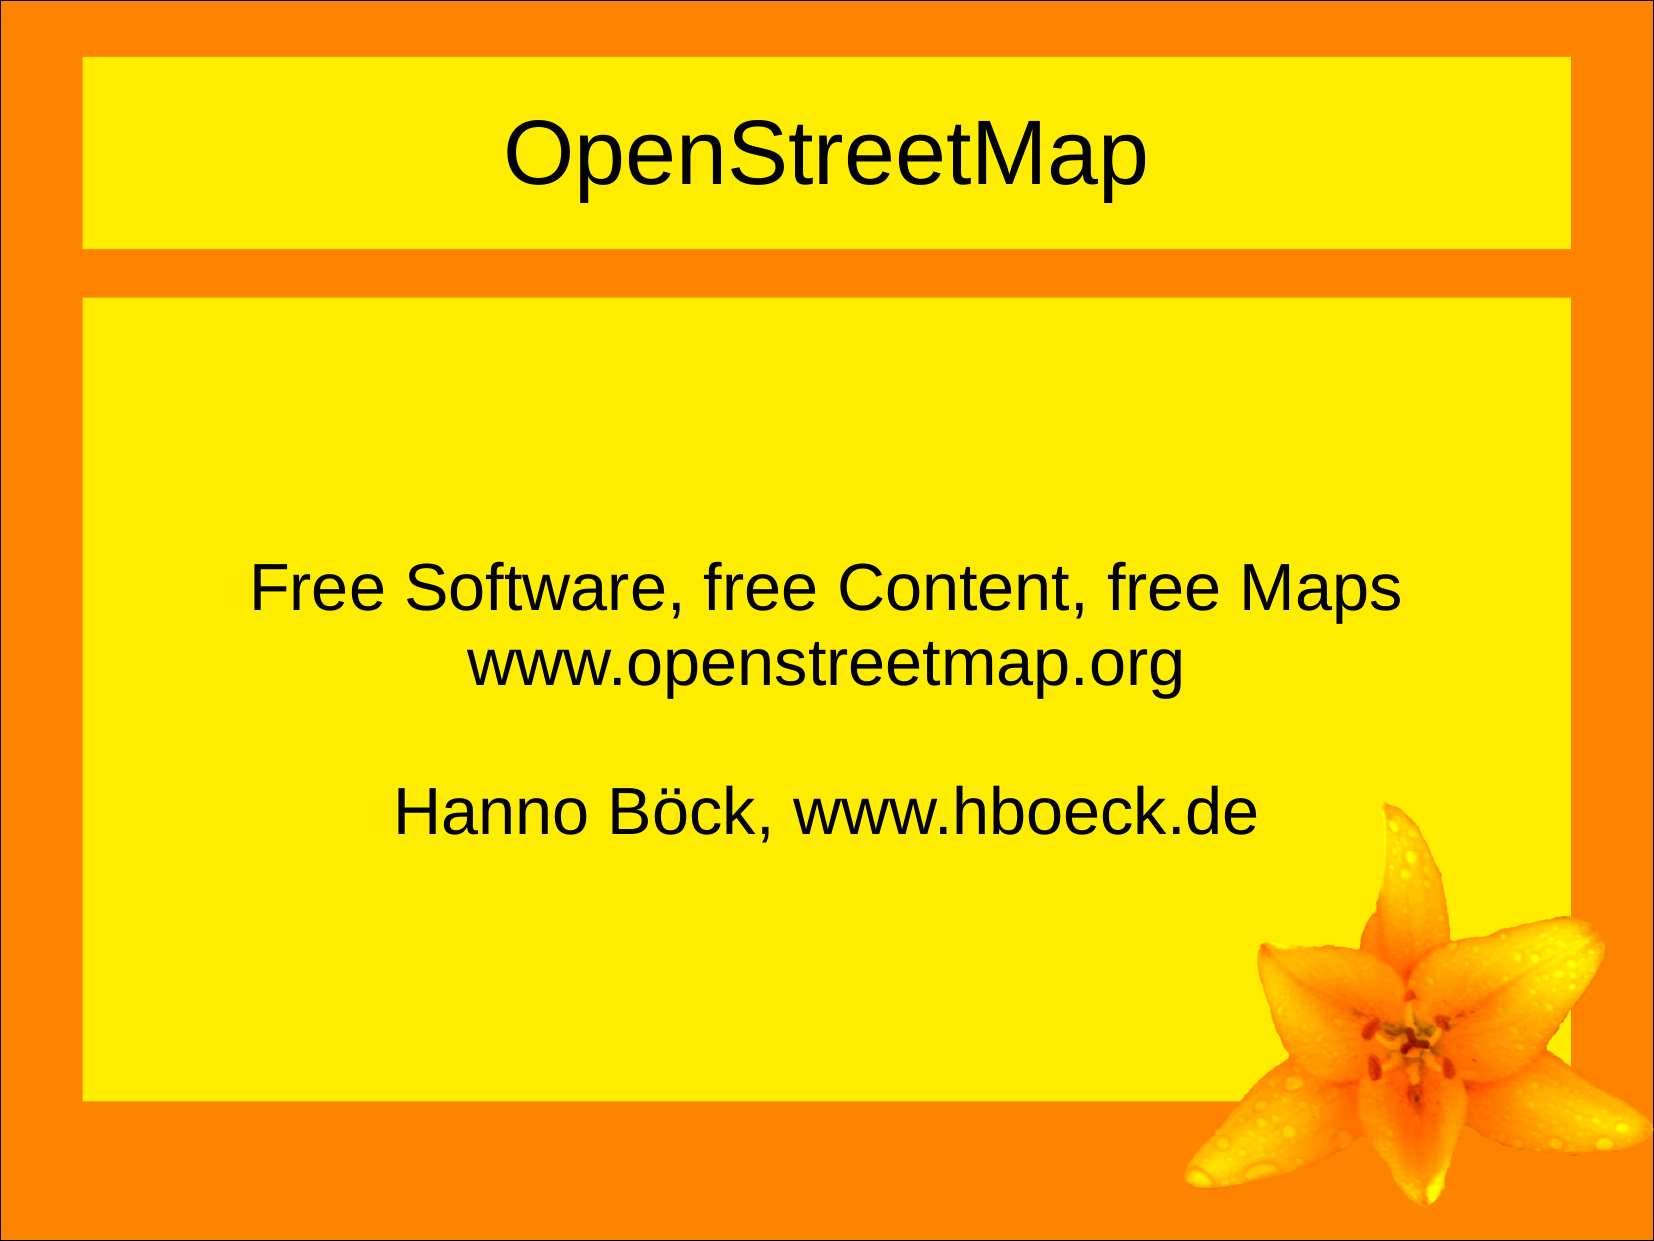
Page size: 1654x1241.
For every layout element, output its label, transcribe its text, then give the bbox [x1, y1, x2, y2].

text_box [0, 0, 1654, 1241]
text_box Free Software, free Content, free Maps www.openstreetmap.org Hanno Böck, www.hboeck.de [82, 297, 1571, 1102]
picture [1181, 767, 1654, 1241]
text_box OpenStreetMap [82, 56, 1571, 250]
